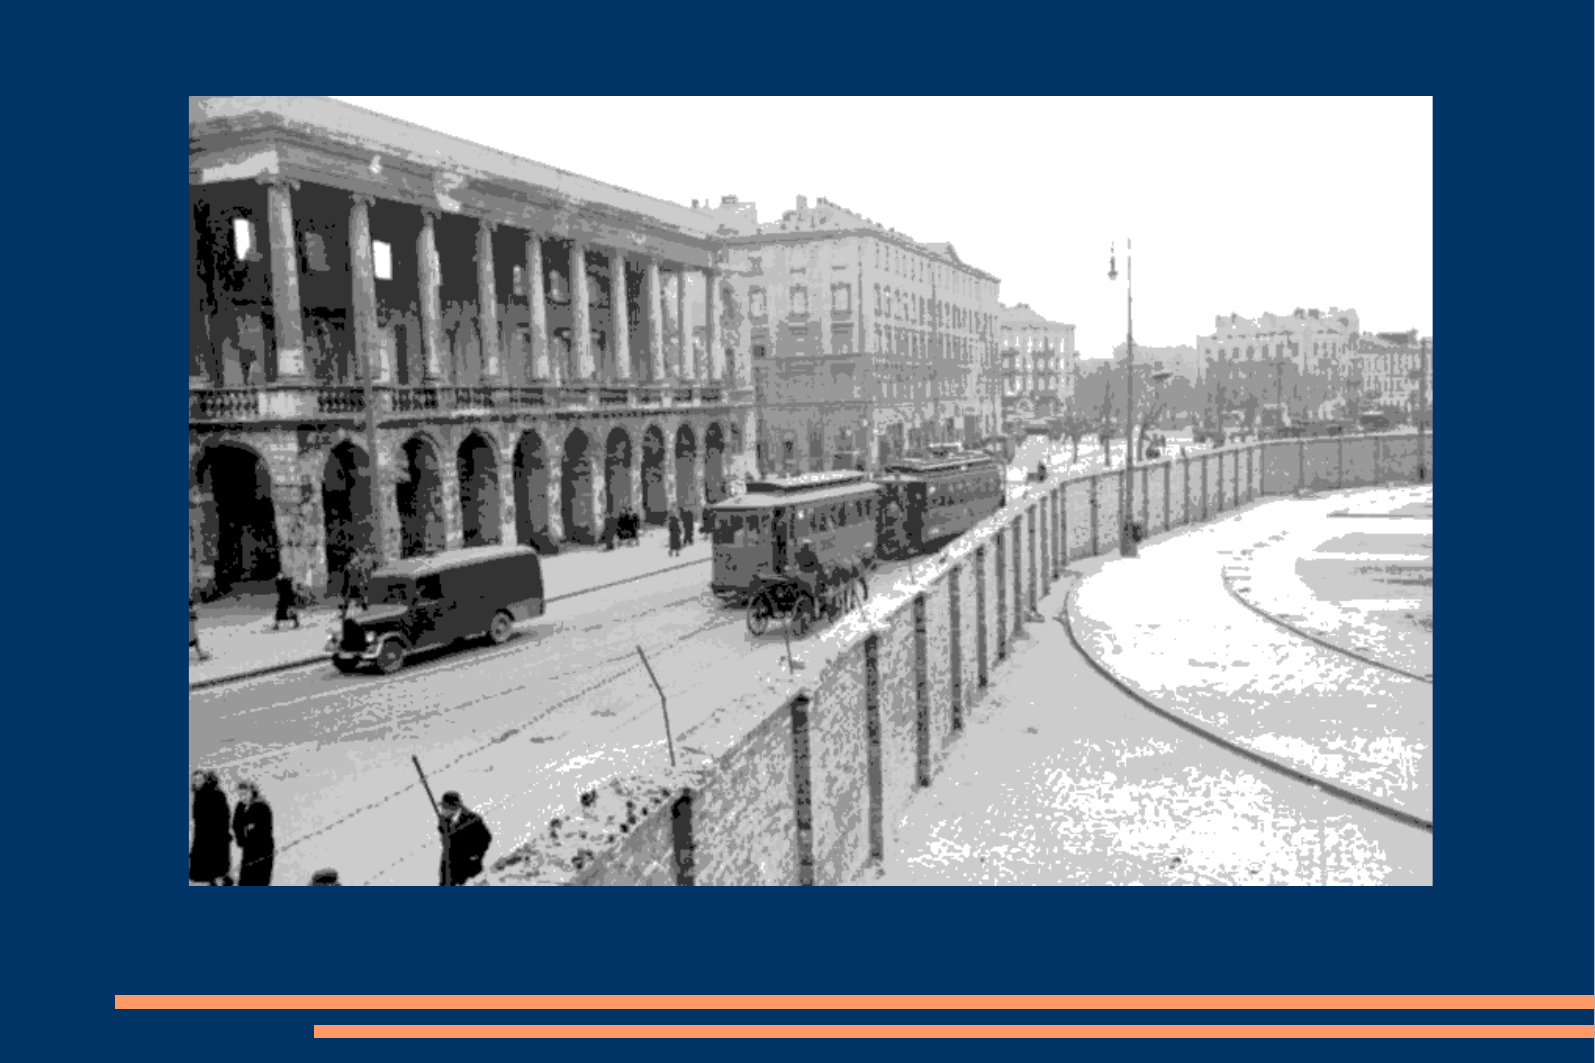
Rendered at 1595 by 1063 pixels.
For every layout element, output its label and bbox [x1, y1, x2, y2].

picture [188, 96, 1433, 886]
